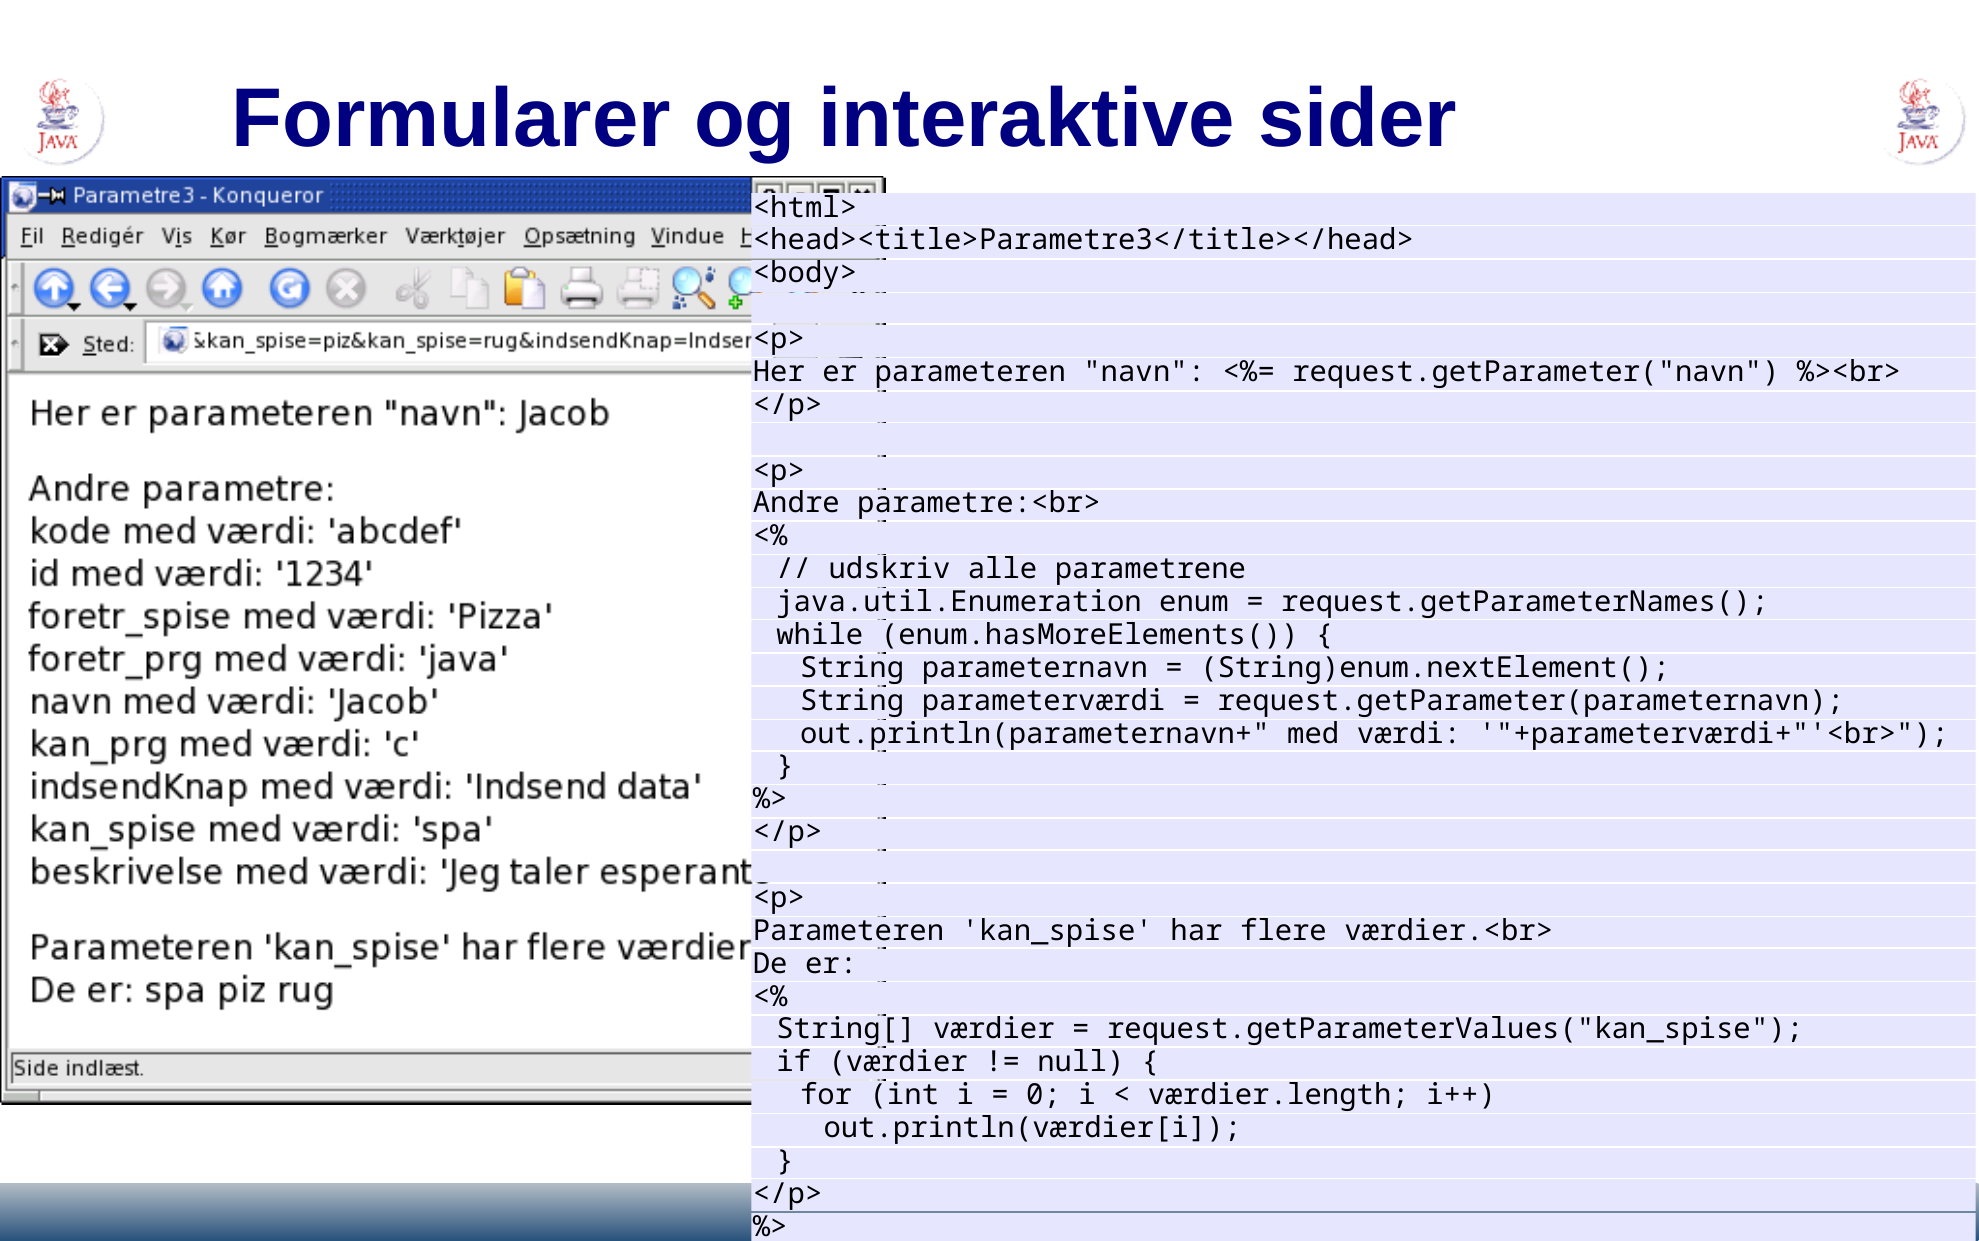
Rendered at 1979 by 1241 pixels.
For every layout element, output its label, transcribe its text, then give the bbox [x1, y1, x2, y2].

chart [751, 193, 1976, 1241]
picture [0, 176, 751, 1105]
picture [10, 71, 109, 169]
picture [1870, 71, 1970, 169]
title Formularer og interaktive sider [156, 14, 1534, 222]
